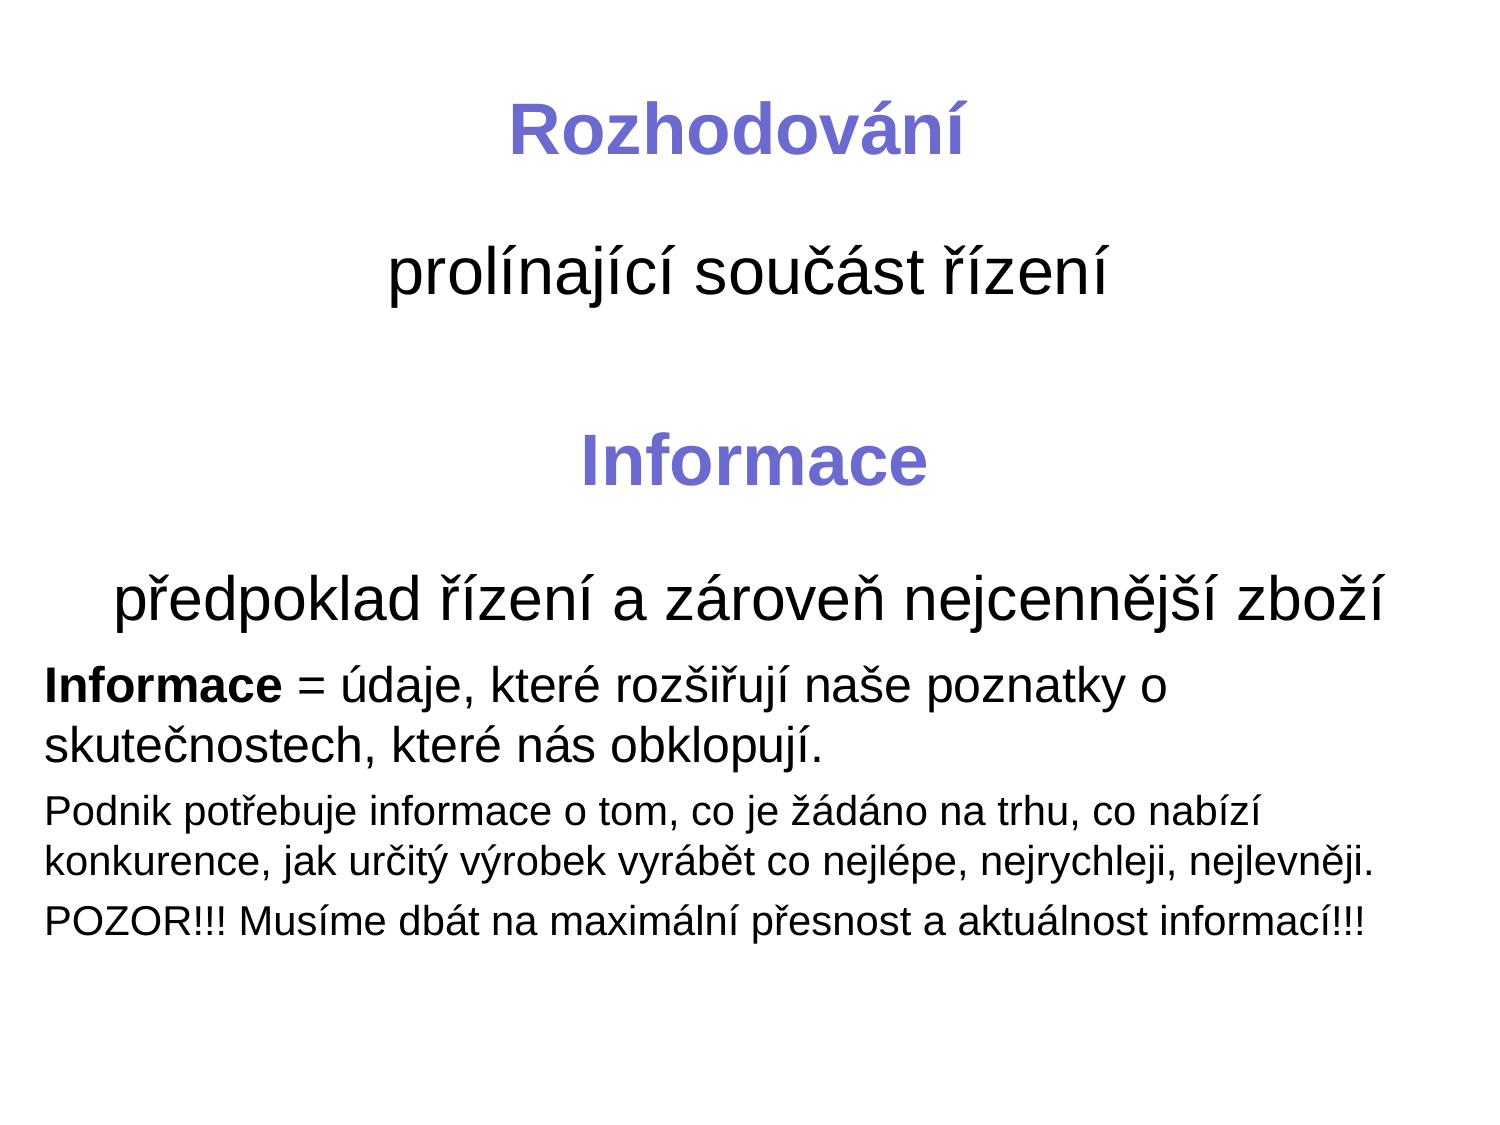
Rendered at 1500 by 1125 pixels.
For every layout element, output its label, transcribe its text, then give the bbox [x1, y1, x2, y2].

list prolínající součást řízení [74, 220, 1424, 339]
text_box Informace = údaje, které rozšiřují naše poznatky o skutečnostech, které nás obklopují. Podnik potřebuje informace o tom, co je žádáno na trhu, co nabízí konkurence, jak určitý výrobek vyrábět co nejlépe, nejrychleji, nejlevněji. POZOR!!! Musíme dbát na maximální přesnost a aktuálnost informací!!! [29, 645, 1500, 1059]
text_box předpoklad řízení a zároveň nejcennější zboží [0, 550, 1500, 669]
text_box Informace [75, 385, 1400, 528]
title Rozhodování [75, 54, 1400, 197]
